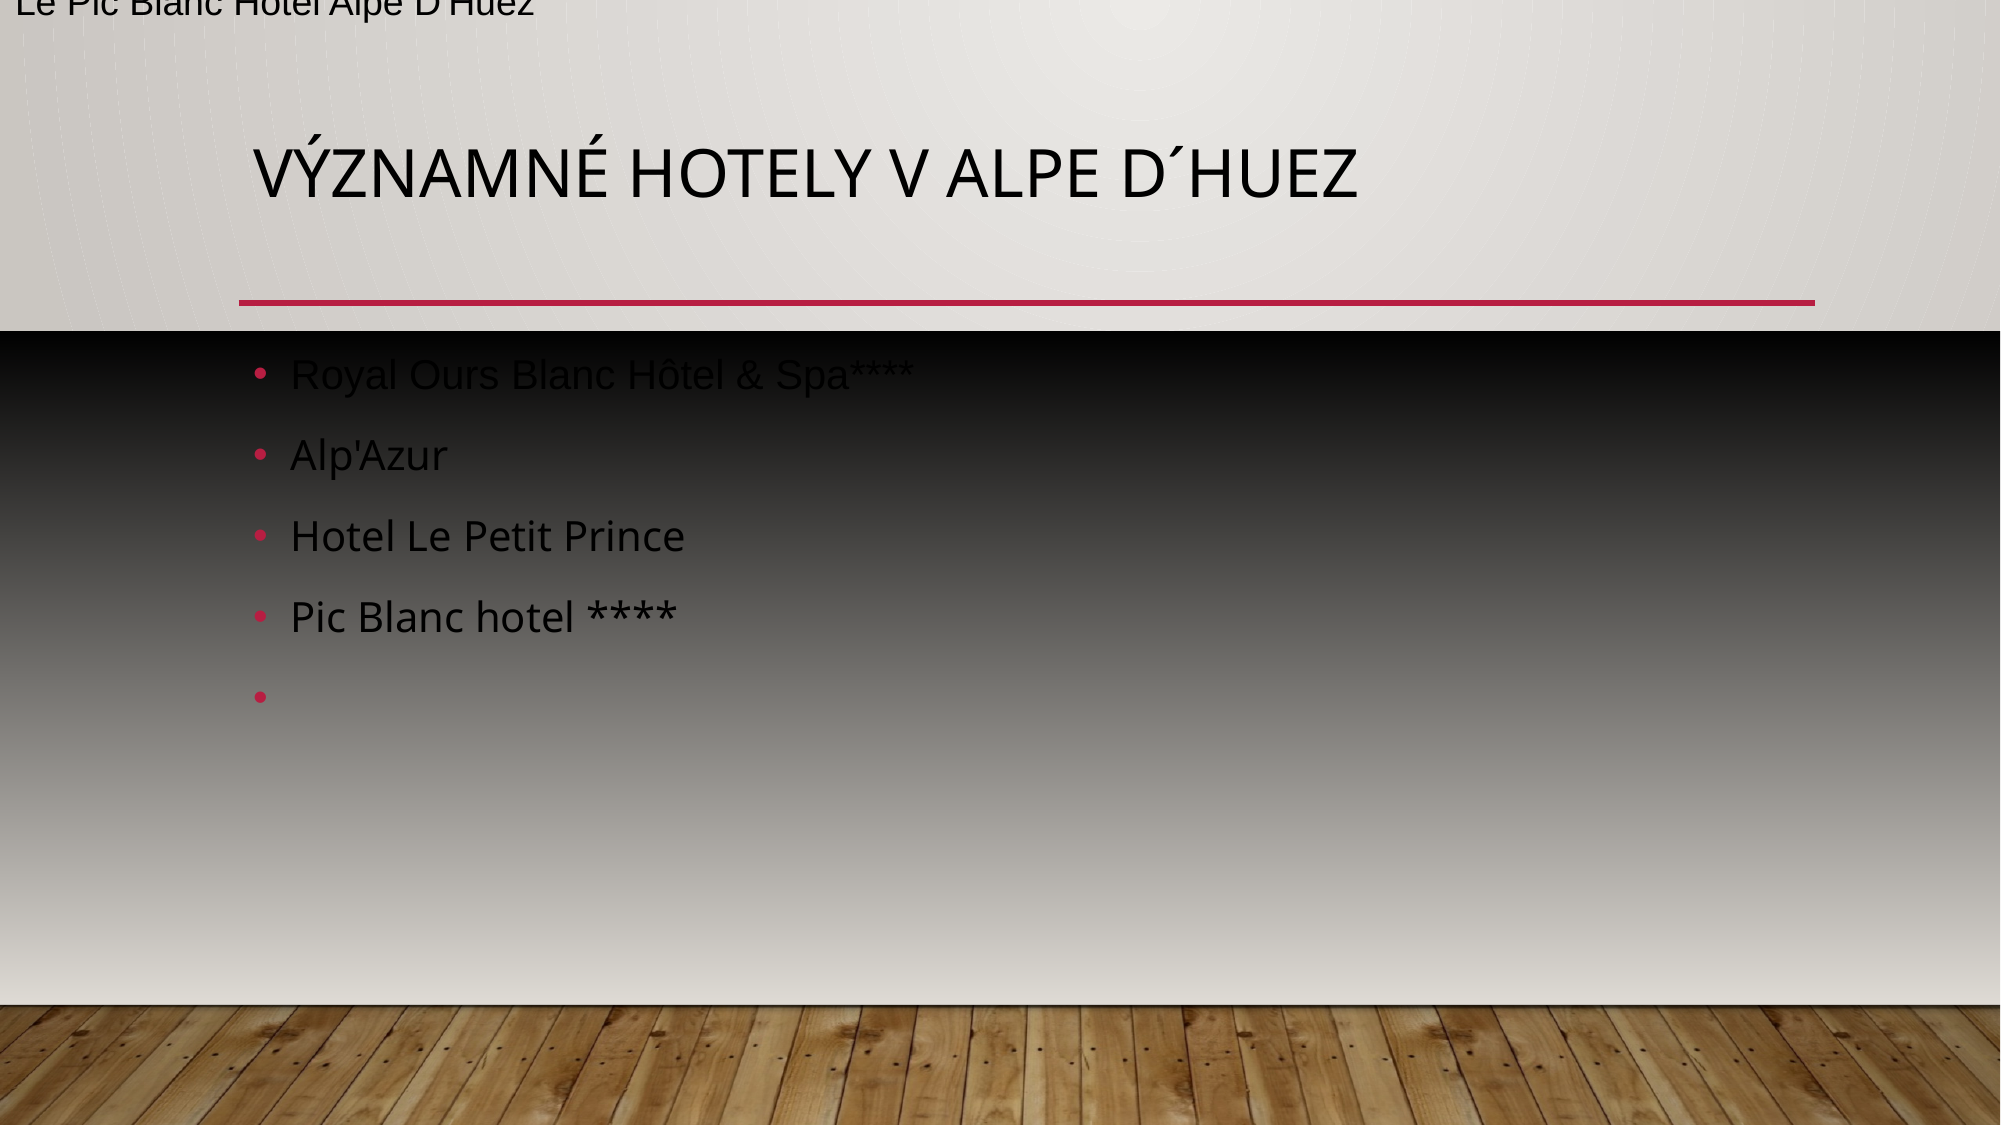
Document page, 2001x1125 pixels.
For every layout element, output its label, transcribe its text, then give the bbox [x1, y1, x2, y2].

text_box Le Pic Blanc Hotel Alpe D'Huez [0, 0, 551, 30]
title Významné Hotely v alpe d´huez [238, 131, 1814, 305]
list Royal Ours Blanc Hôtel & Spa**** Alp'Azur Hotel Le Petit Prince Pic Blanc hotel **** [238, 330, 1814, 897]
